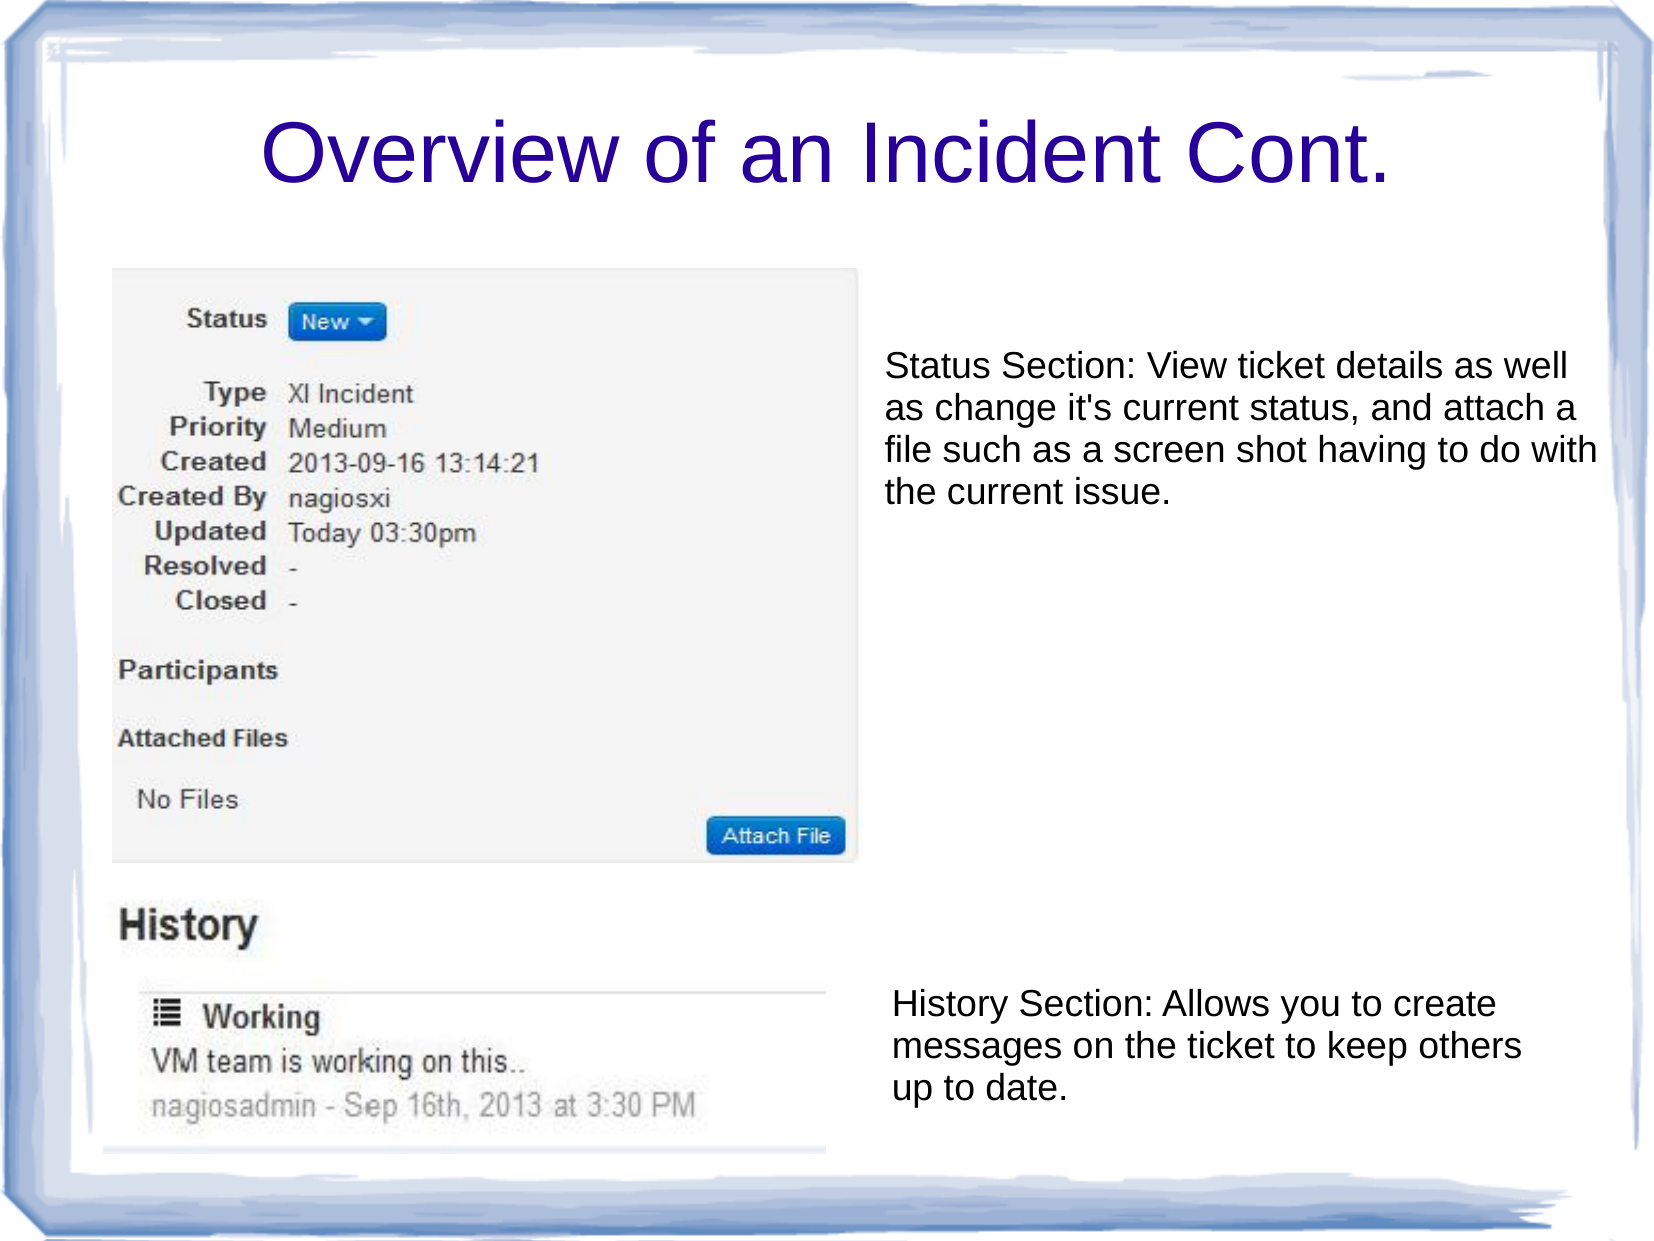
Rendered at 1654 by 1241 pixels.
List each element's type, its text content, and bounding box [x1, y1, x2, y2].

title Overview of an Incident Cont. [82, 49, 1571, 257]
text_box Status Section: View ticket details as well as change it's current status, and attach a file such as a screen shot having to do with the current issue. [869, 337, 1613, 826]
picture [0, 0, 1654, 1241]
text_box History Section: Allows you to create messages on the ticket to keep others up to date. [877, 975, 1538, 1116]
